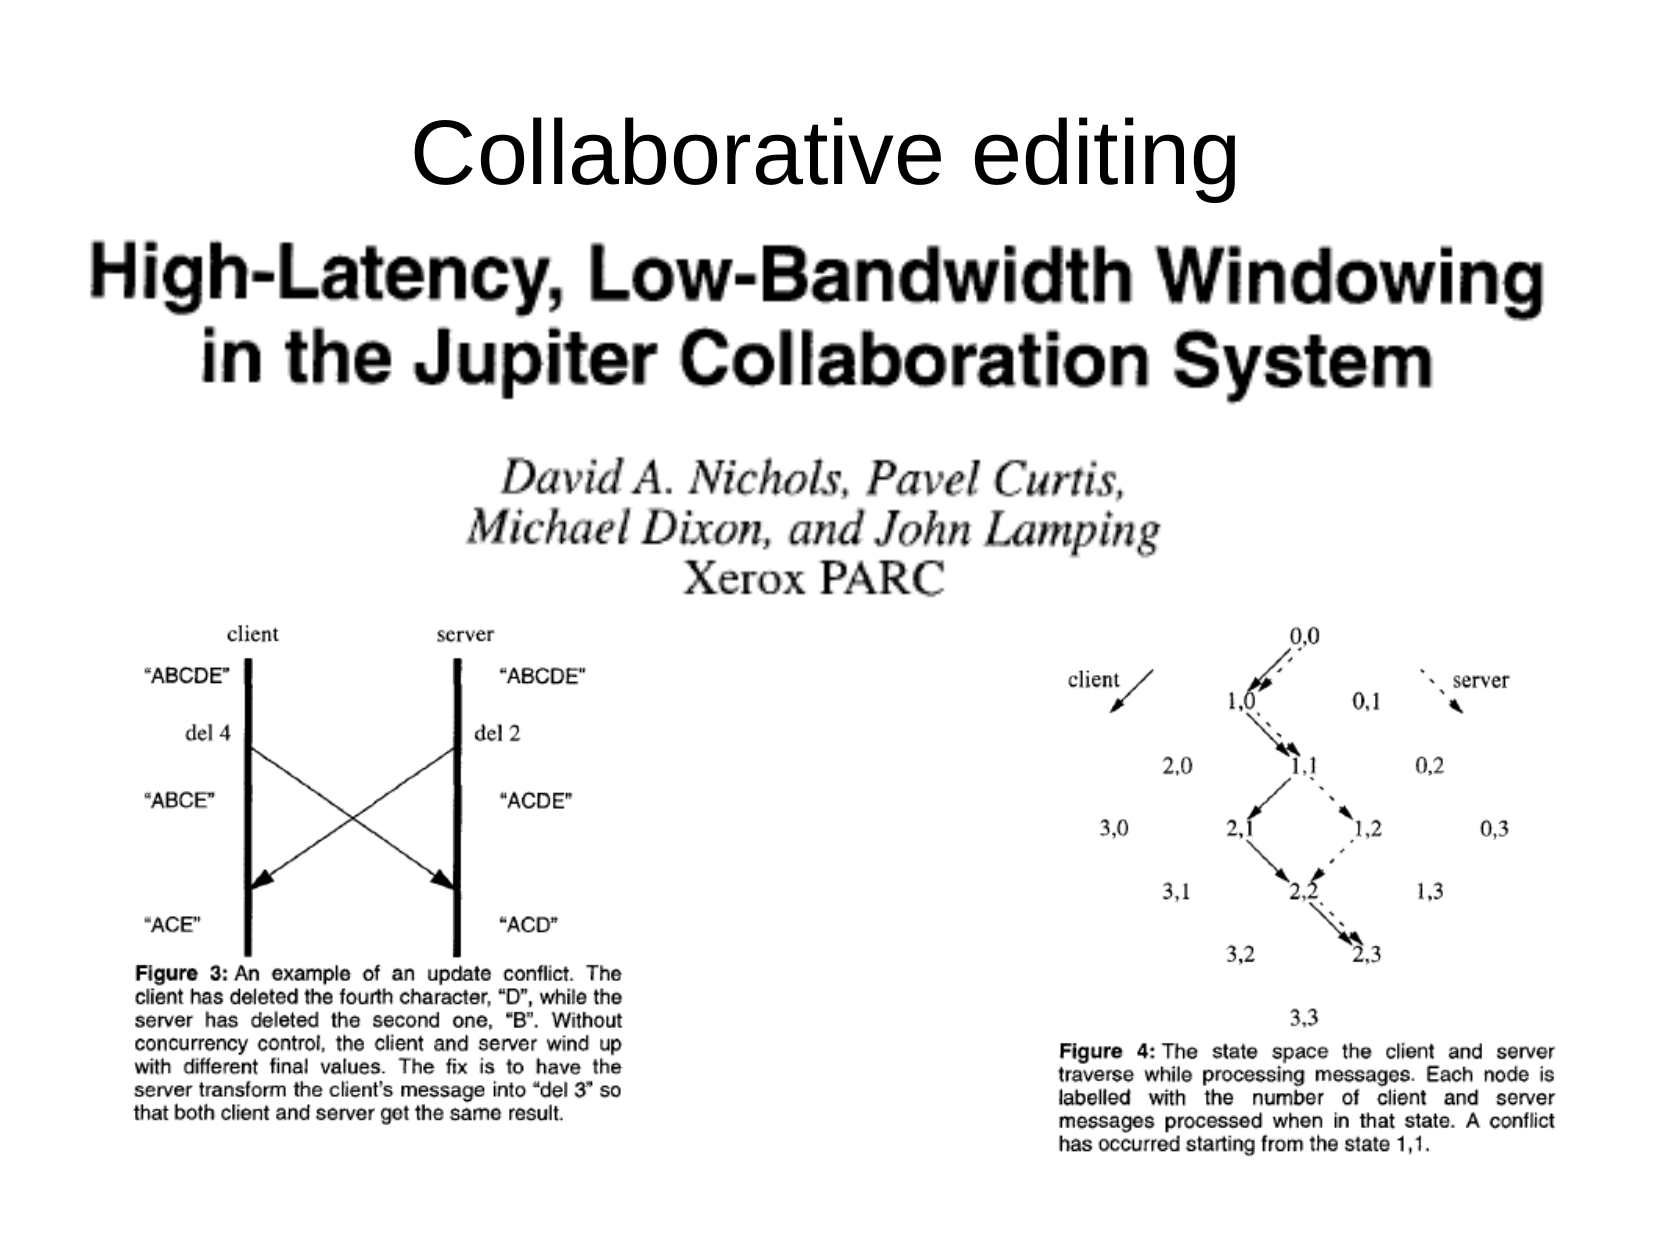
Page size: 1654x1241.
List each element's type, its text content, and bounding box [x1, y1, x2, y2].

picture [75, 224, 1576, 1175]
text_box Collaborative editing [82, 94, 1571, 212]
